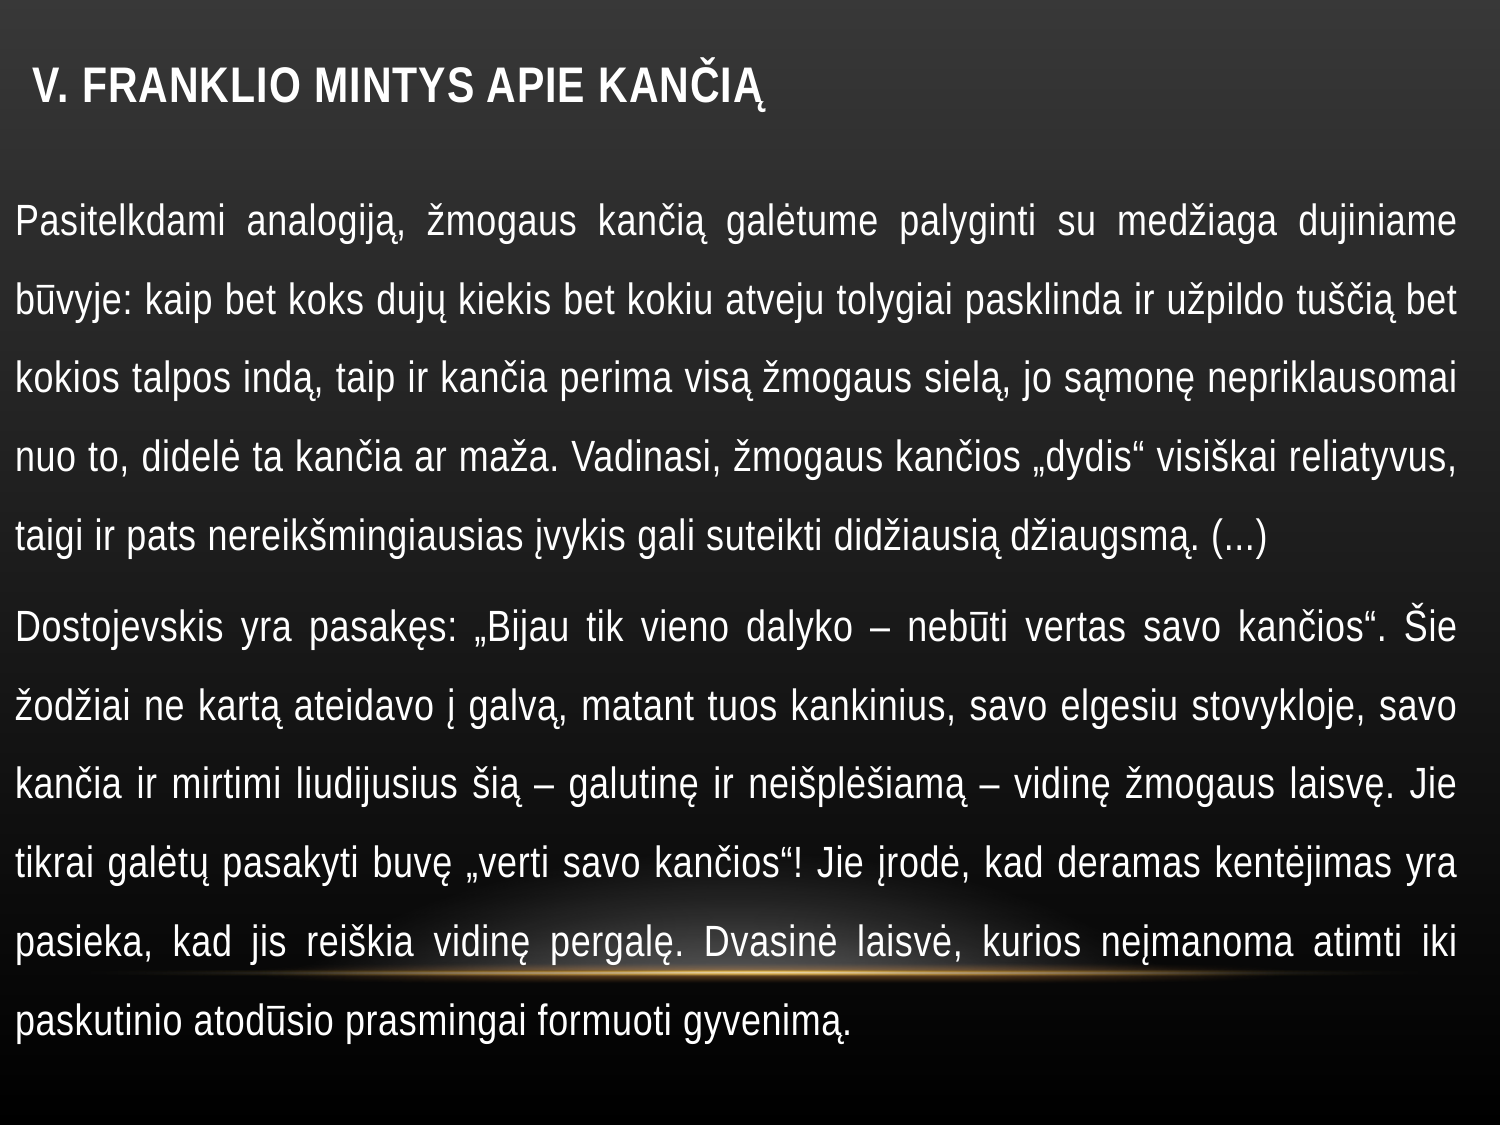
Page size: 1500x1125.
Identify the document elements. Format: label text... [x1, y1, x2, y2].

title V. Franklio mintys apie kančią [17, 45, 1483, 113]
list Pasitelkdami analogiją, žmogaus kančią galėtume palyginti su medžiaga dujiniame būvyje: kaip bet koks dujų kiekis bet kokiu atveju tolygiai pasklinda ir užpildo tuščią bet kokios talpos indą, taip ir kančia perima visą žmogaus sielą, jo sąmonę nepriklausomai nuo to, didelė ta kančia ar maža. Vadinasi, žmogaus kančios „dydis“ visiškai reliatyvus, taigi ir pats nereikšmingiausias įvykis gali suteikti didžiausią džiaugsmą. (...) Dostojevskis yra pasakęs: „Bijau tik vieno dalyko – nebūti vertas savo kančios“. Šie žodžiai ne kartą ateidavo į galvą, matant tuos kankinius, savo elgesiu stovykloje, savo kančia ir mirtimi liudijusius šią – galutinę ir neišplėšiamą – vidinę žmogaus laisvę. Jie tikrai galėtų pasakyti buvę „verti savo kančios“! Jie įrodė, kad deramas kentėjimas yra pasieka, kad jis reiškia vidinę pergalę. Dvasinė laisvė, kurios neįmanoma atimti iki paskutinio atodūsio prasmingai formuoti gyvenimą. [0, 113, 1483, 1106]
